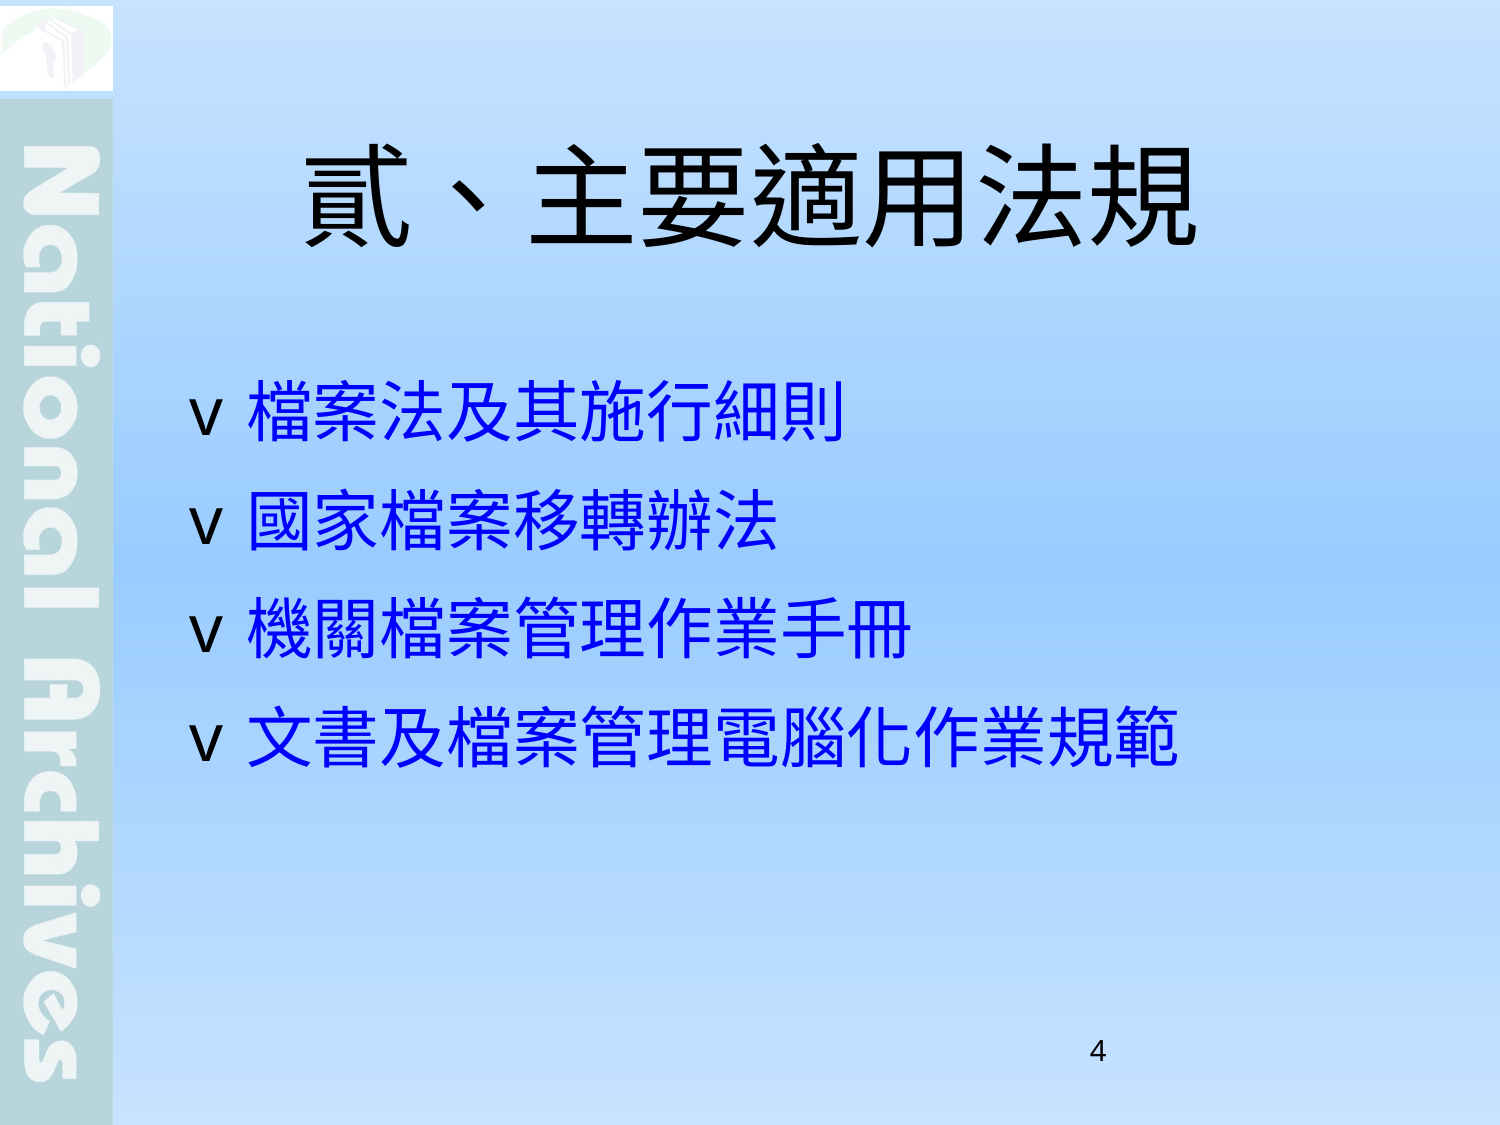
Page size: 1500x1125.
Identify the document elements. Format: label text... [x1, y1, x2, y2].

text_box [1074, 1026, 1388, 1101]
title 貳、主要適用法規 [112, 99, 1388, 288]
list 檔案法及其施行細則 國家檔案移轉辦法 機關檔案管理作業手冊 文書及檔案管理電腦化作業規範 [174, 350, 1388, 1026]
